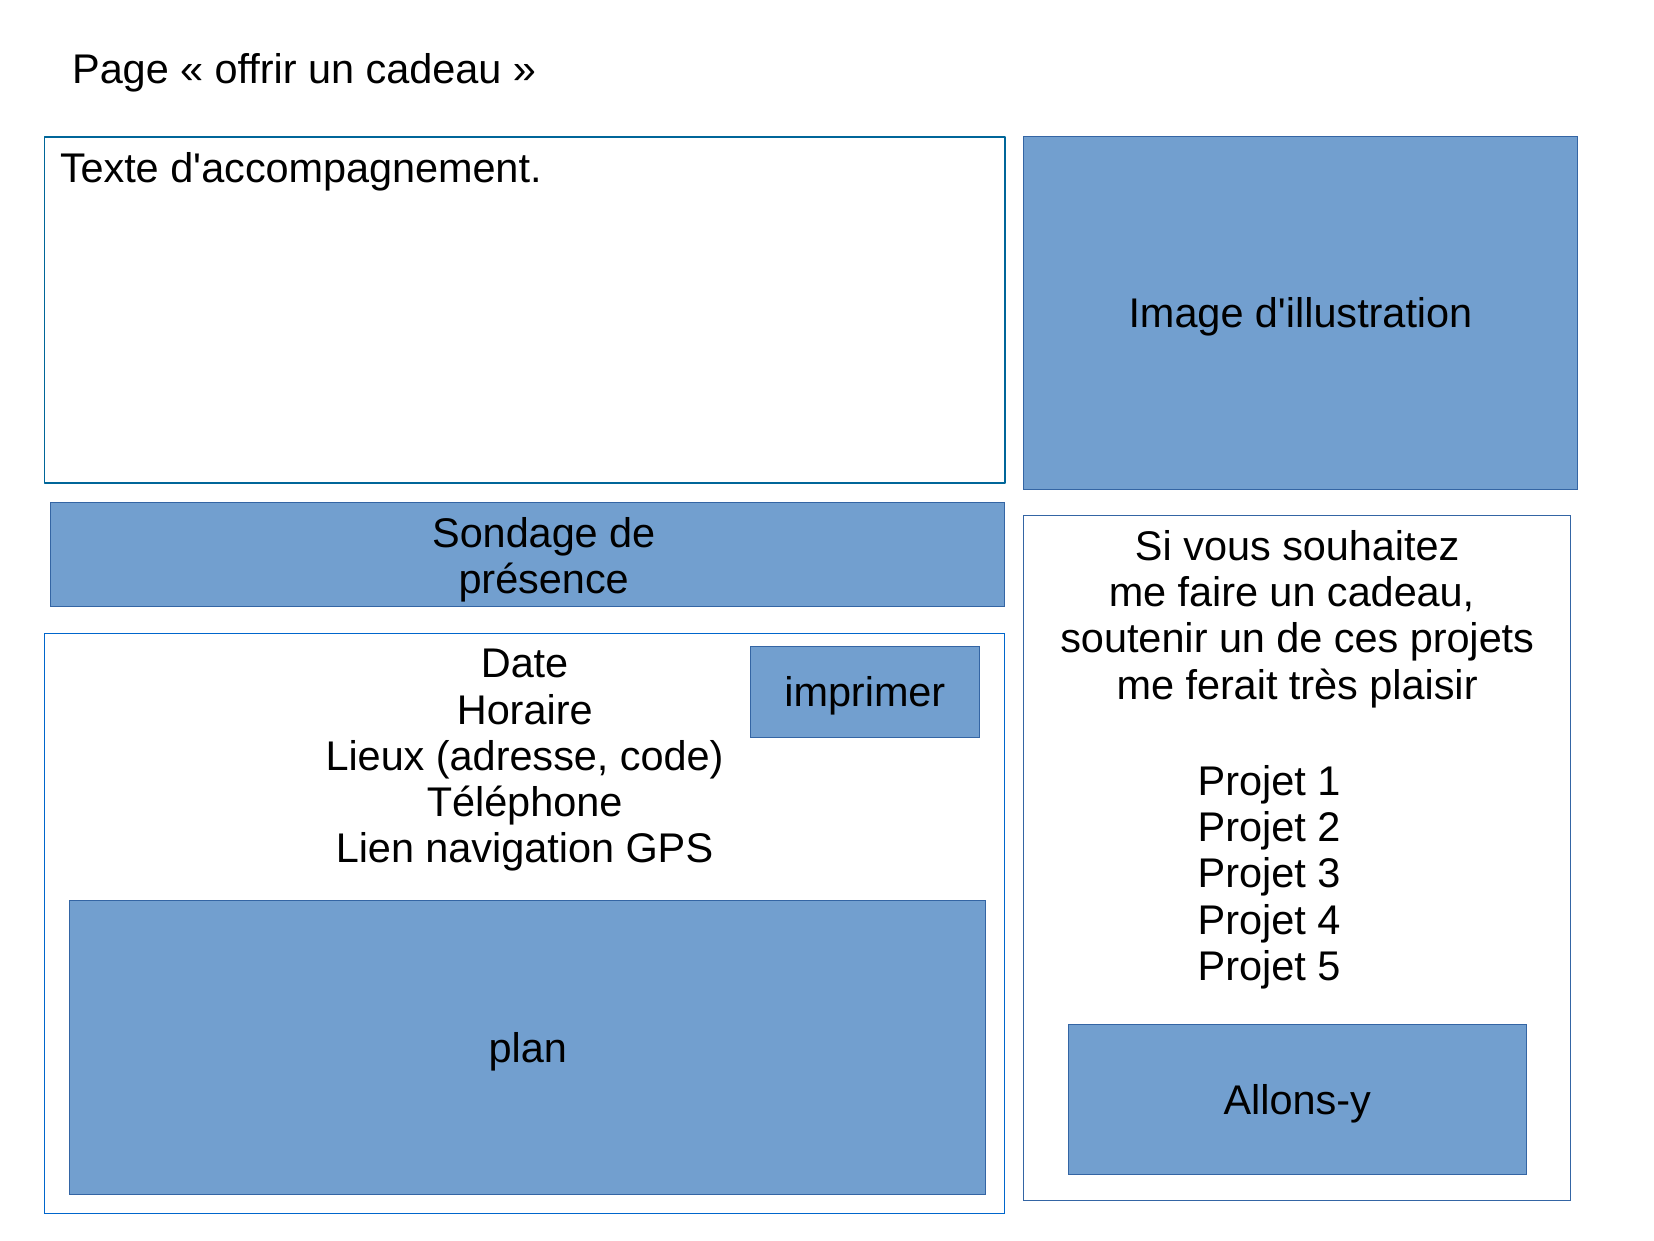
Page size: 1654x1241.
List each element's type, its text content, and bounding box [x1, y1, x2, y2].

text_box plan [69, 900, 986, 1195]
text_box Projet 1 Projet 2 Projet 3 Projet 4 Projet 5 [1182, 750, 1412, 1009]
text_box imprimer [750, 646, 980, 738]
text_box Image d'illustration [1023, 136, 1578, 490]
text_box [757, 502, 1005, 607]
text_box Allons-y [1068, 1024, 1527, 1175]
text_box Sondage de présence [330, 502, 757, 610]
text_box Page « offrir un cadeau » [57, 39, 1075, 138]
text_box Si vous souhaitez me faire un cadeau, soutenir un de ces projets me ferait très plaisir [1023, 515, 1571, 1201]
text_box [50, 502, 330, 607]
text_box Date Horaire Lieux (adresse, code) Téléphone Lien navigation GPS [44, 633, 1005, 1214]
text_box Texte d'accompagnement. [44, 137, 1005, 483]
